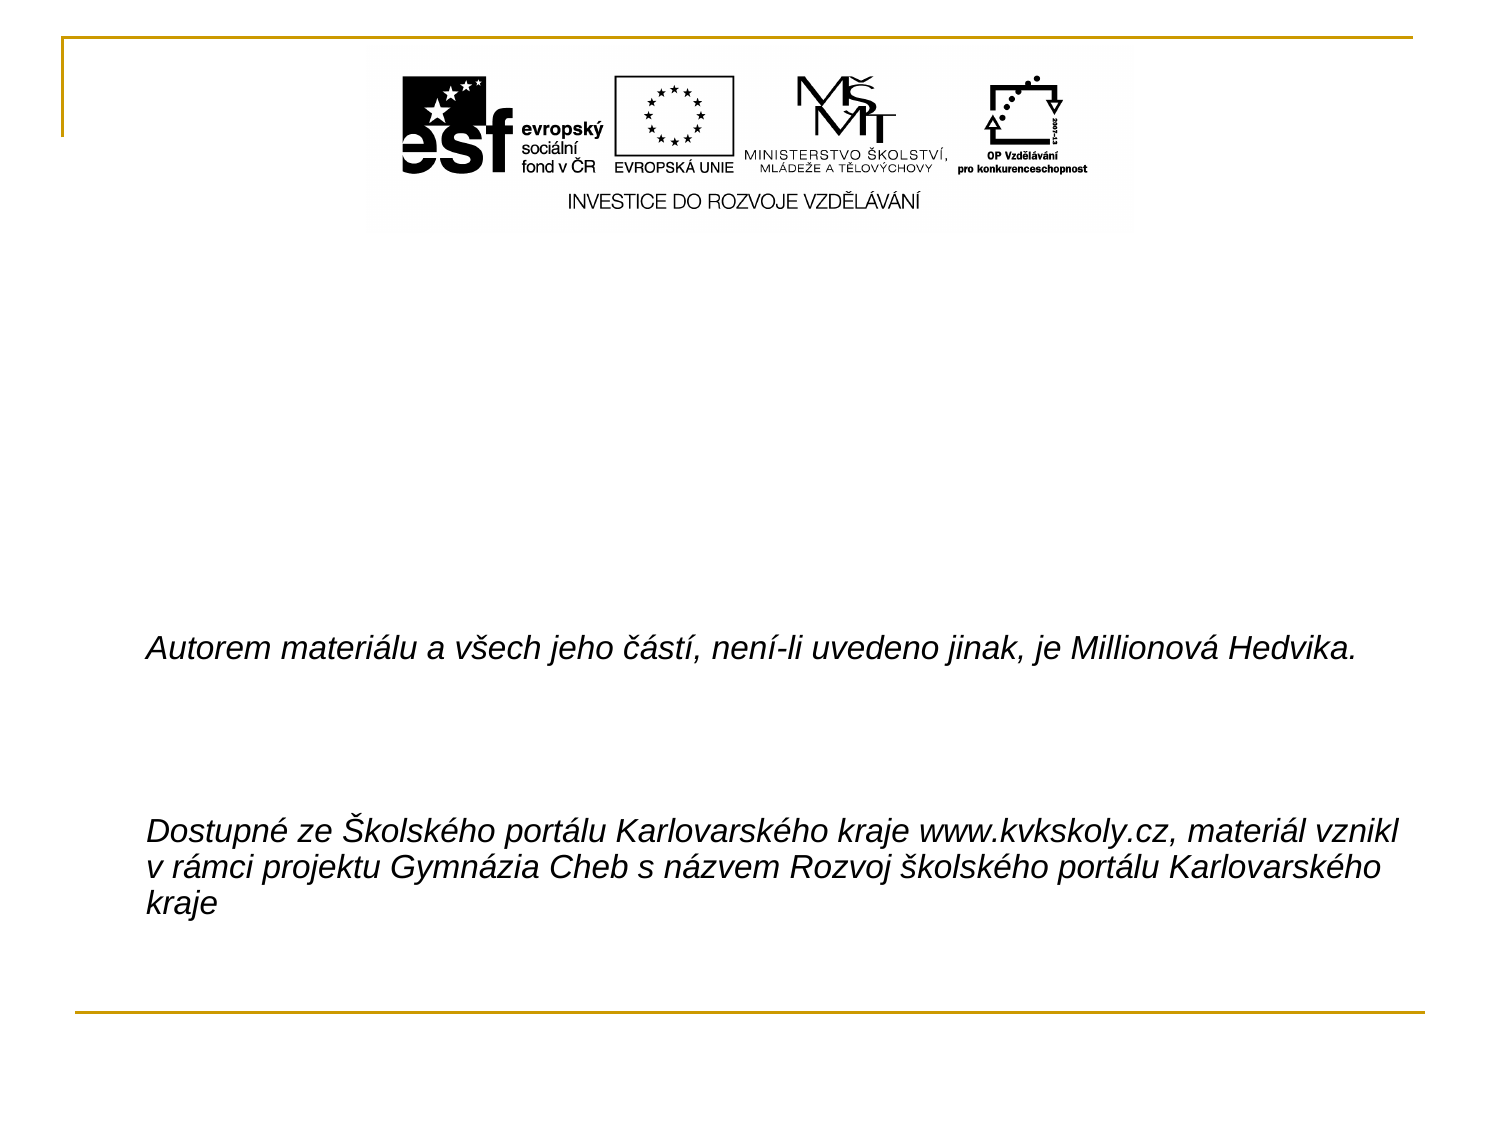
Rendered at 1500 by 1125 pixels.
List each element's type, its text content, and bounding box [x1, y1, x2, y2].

picture [366, 45, 1134, 233]
list Autorem materiálu a všech jeho částí, není-li uvedeno jinak, je Millionová Hedvika. Dostupné ze Školského portálu Karlovarského kraje www.kvkskoly.cz, materiál vznikl v rámci projektu Gymnázia Cheb s názvem Rozvoj školského portálu Karlovarského kraje [75, 262, 1426, 1006]
